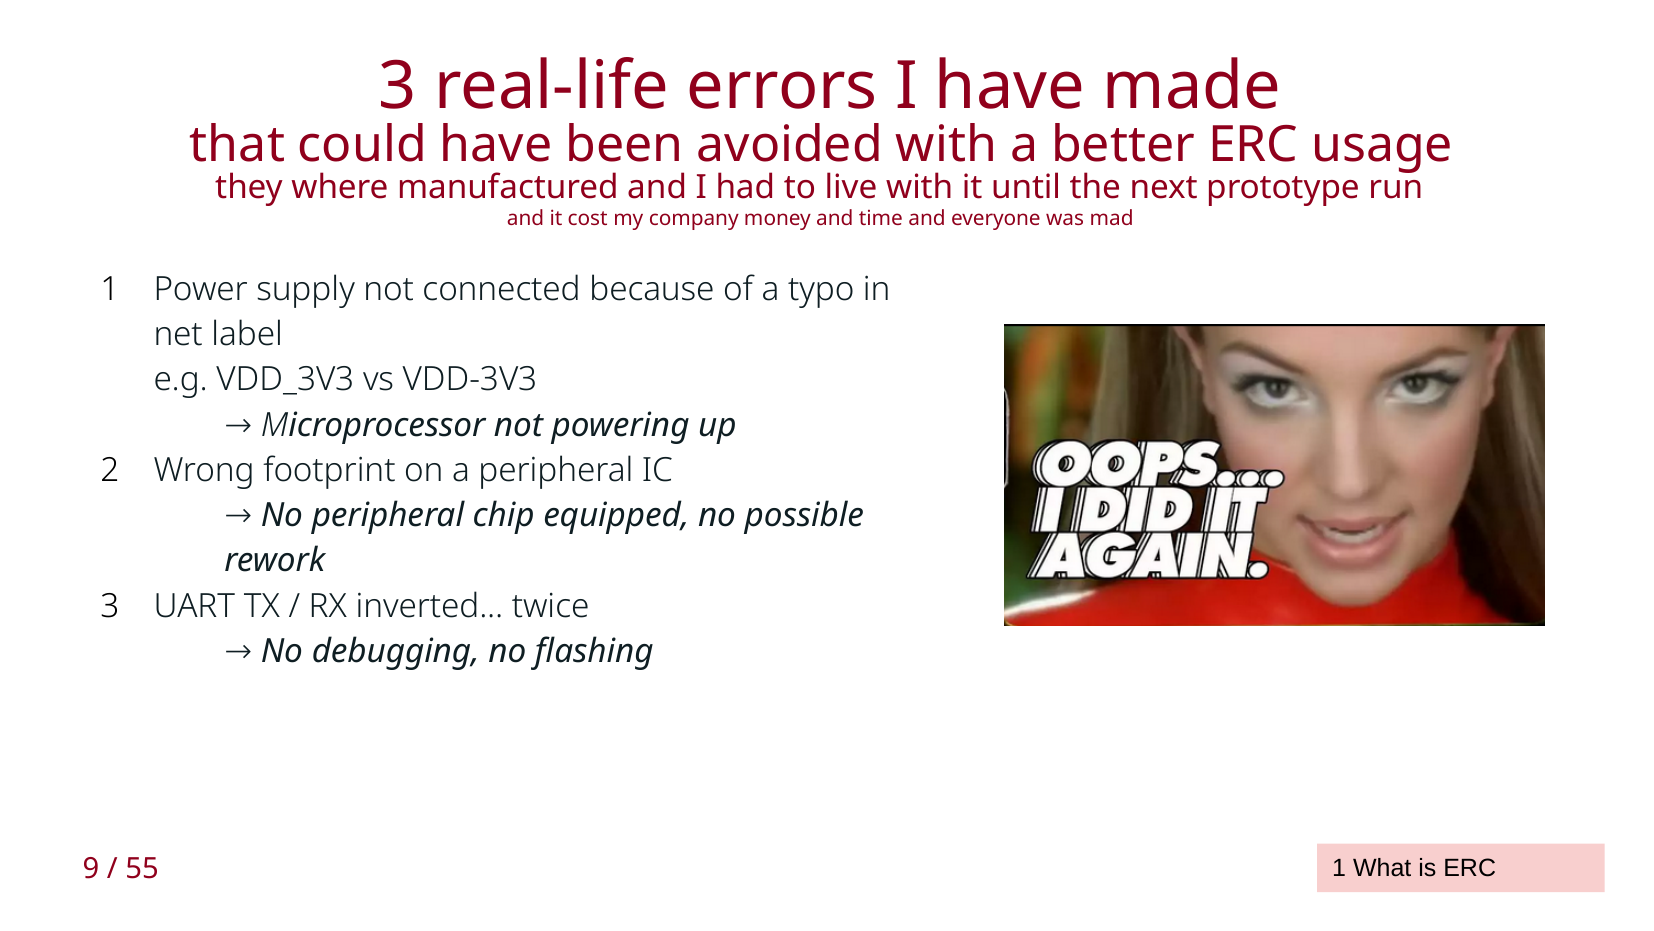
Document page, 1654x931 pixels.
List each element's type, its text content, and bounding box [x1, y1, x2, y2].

title they where manufactured and I had to live with it until the next prototype run [146, 159, 1494, 190]
title and it cost my company money and time and everyone was mad [146, 190, 1494, 244]
text_box 1 What is ERC [1317, 843, 1605, 893]
list Power supply not connected because of a typo in net label e.g. VDD_3V3 vs VDD-3V3 → Microprocessor not powering up Wrong footprint on a peripheral IC → No peripheral chip equipped, no possible rework UART TX / RX inverted... twice → No debugging, no flashing [82, 264, 936, 714]
title 3 real-life errors I have made [82, 37, 1579, 129]
title that could have been avoided with a better ERC usage [148, 107, 1496, 176]
picture [1004, 324, 1545, 627]
